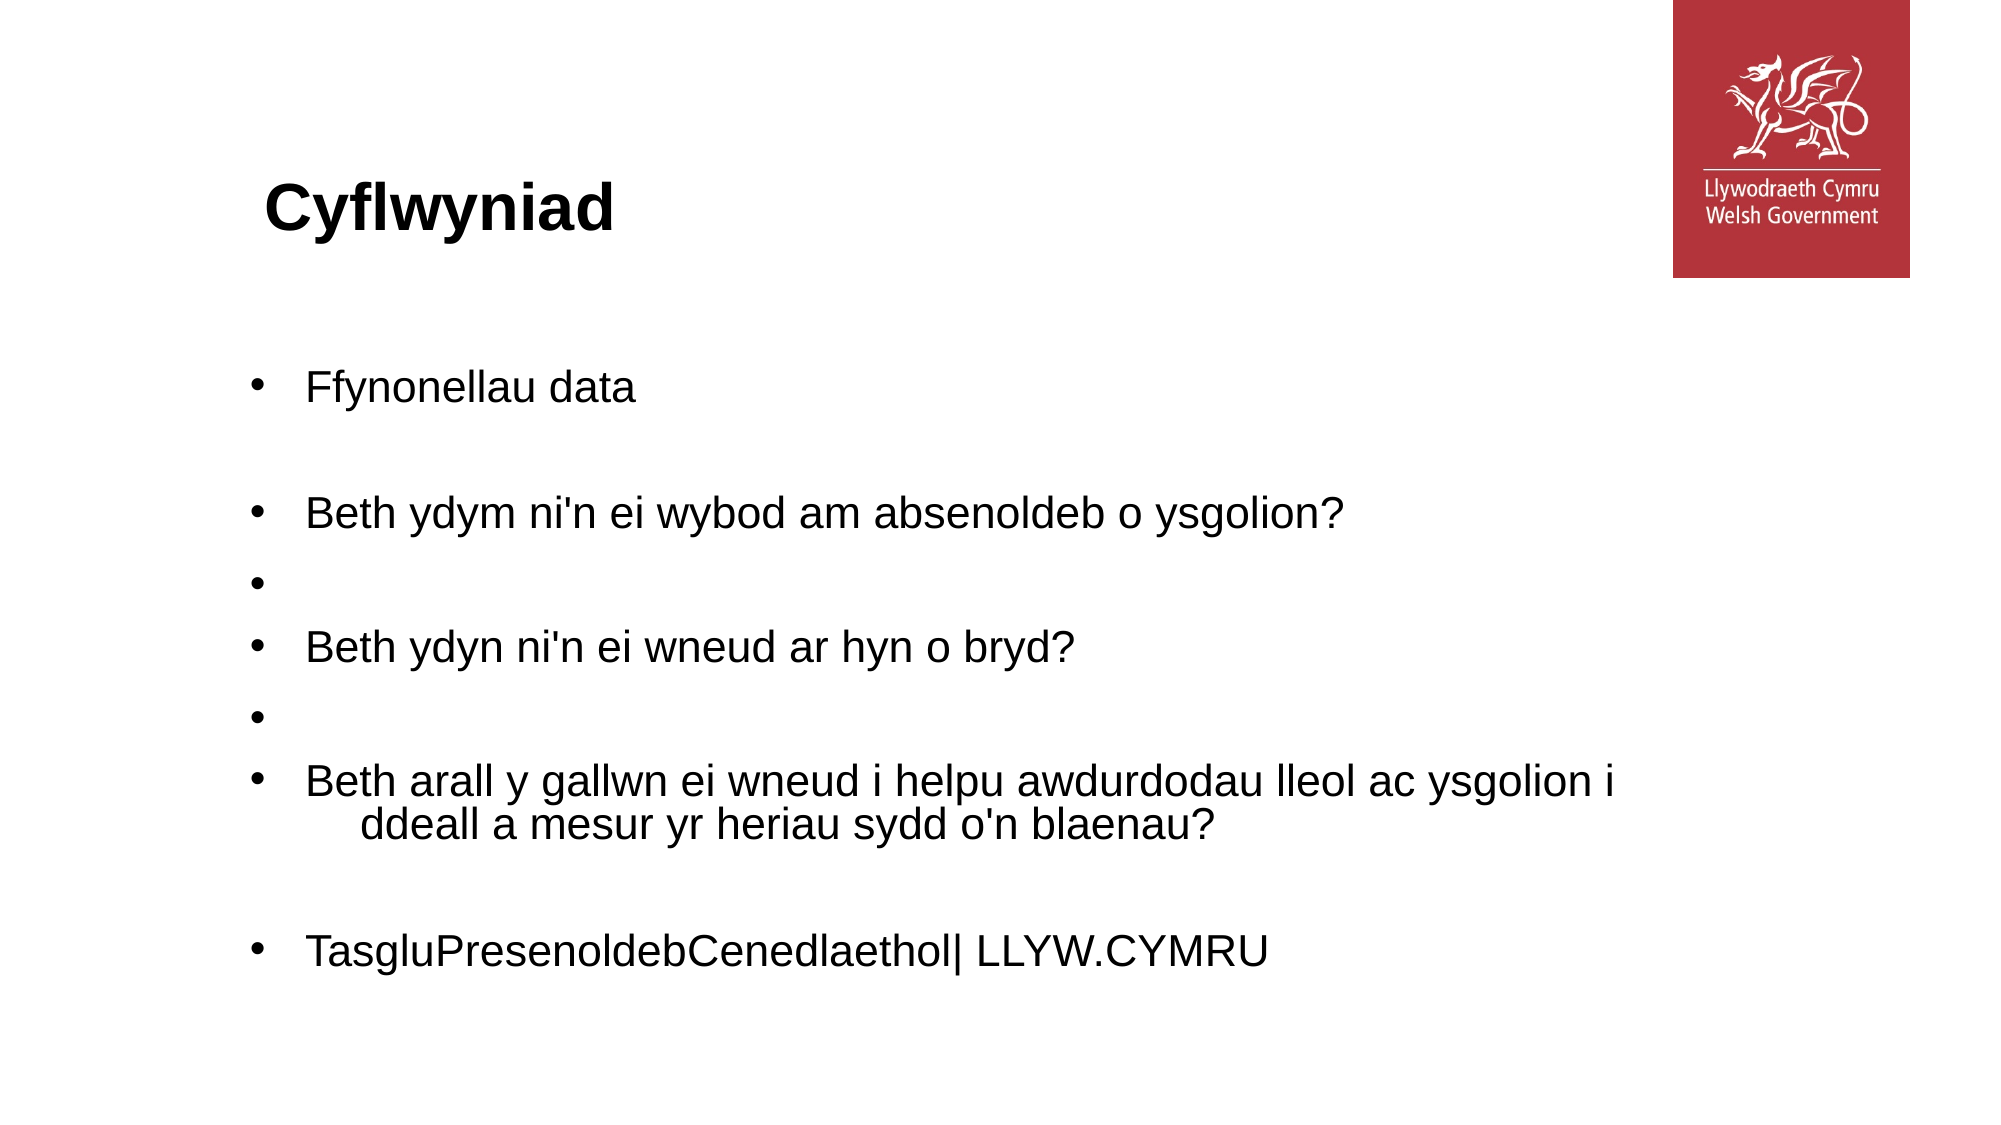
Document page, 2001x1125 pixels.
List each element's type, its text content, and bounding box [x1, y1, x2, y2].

text_box Cyflwyniad [249, 155, 1751, 252]
subtitle Ffynonellau data Beth ydym ni'n ei wybod am absenoldeb o ysgolion? Beth ydyn ni'n ei wneud ar hyn o bryd? Beth arall y gallwn ei wneud i helpu awdurdodau lleol ac ysgolion i ddeall a mesur yr heriau sydd o'n blaenau? Tasglu Presenoldeb Cenedlaethol | LLYW.CYMRU [234, 222, 1735, 990]
